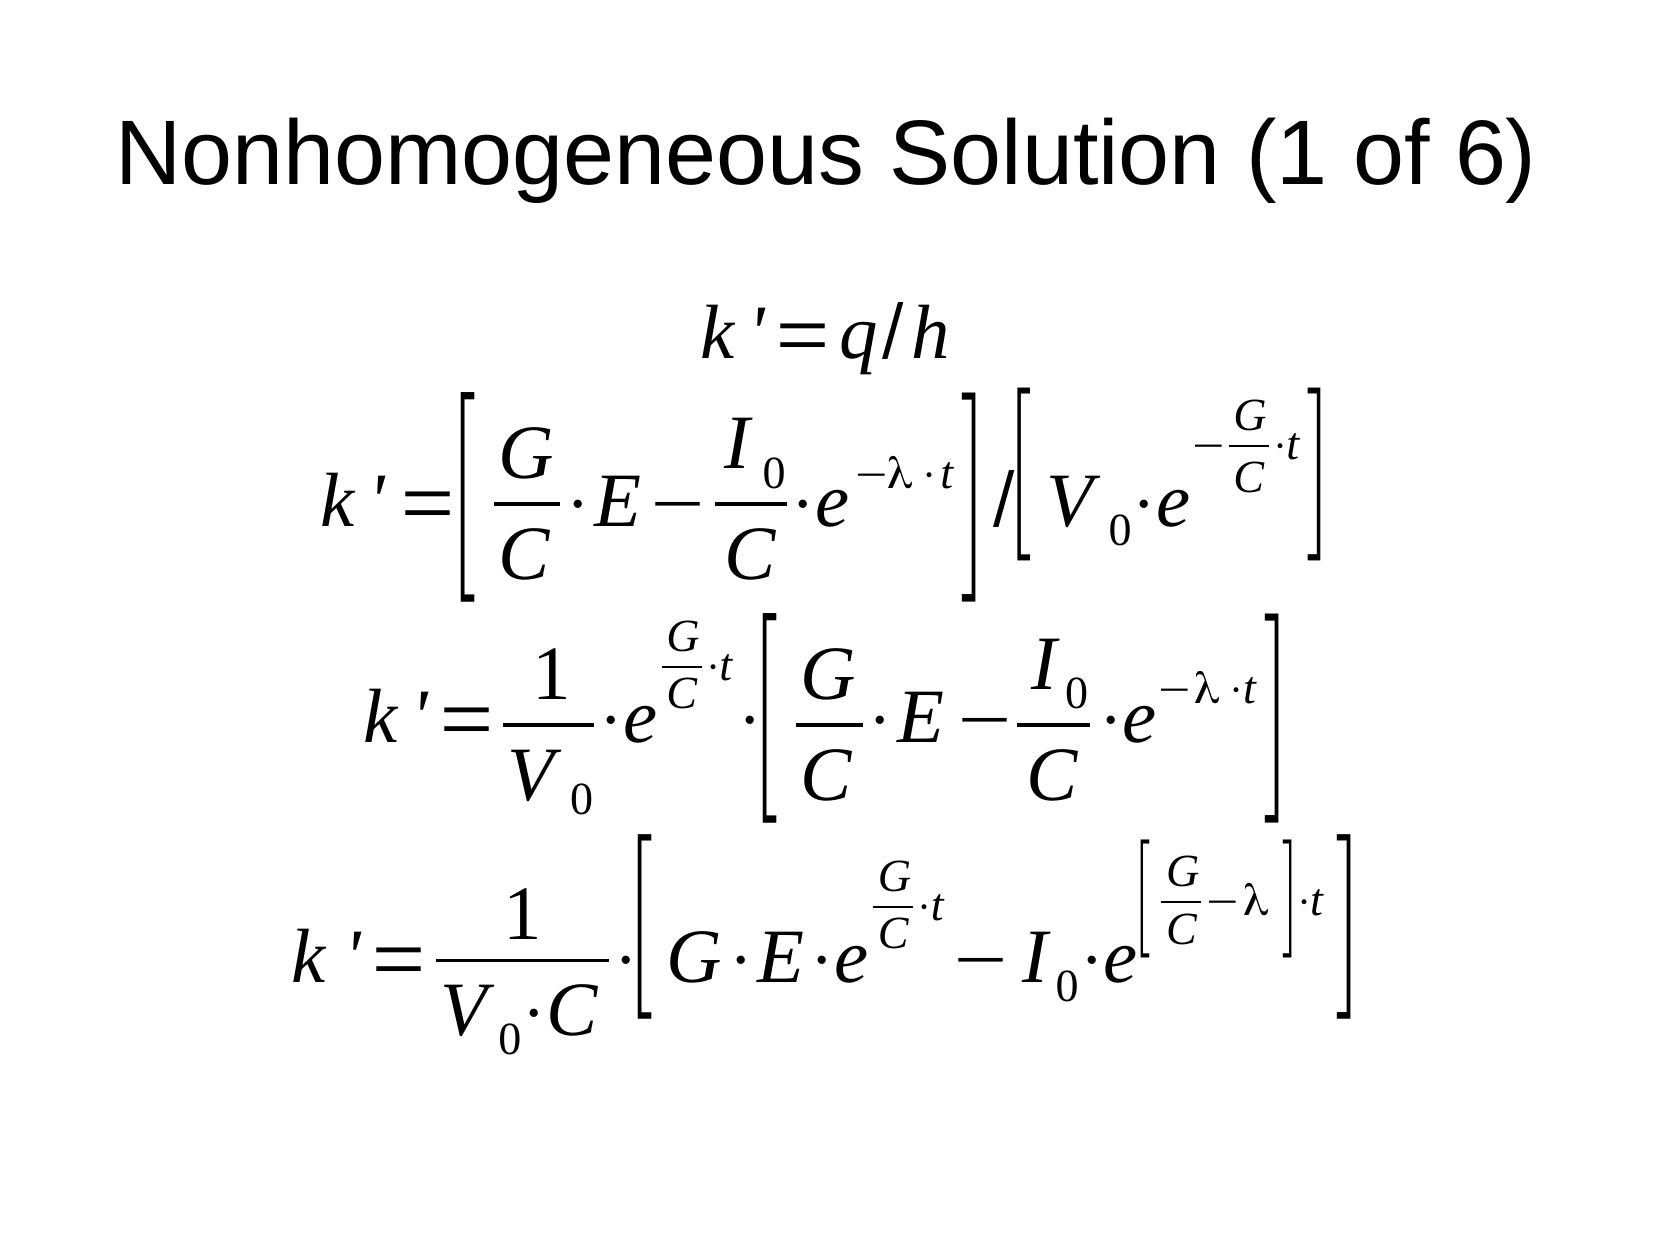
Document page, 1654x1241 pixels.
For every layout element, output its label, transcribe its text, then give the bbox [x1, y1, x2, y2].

chart [272, 291, 1382, 1067]
title Nonhomogeneous Solution (1 of 6) [82, 49, 1571, 257]
